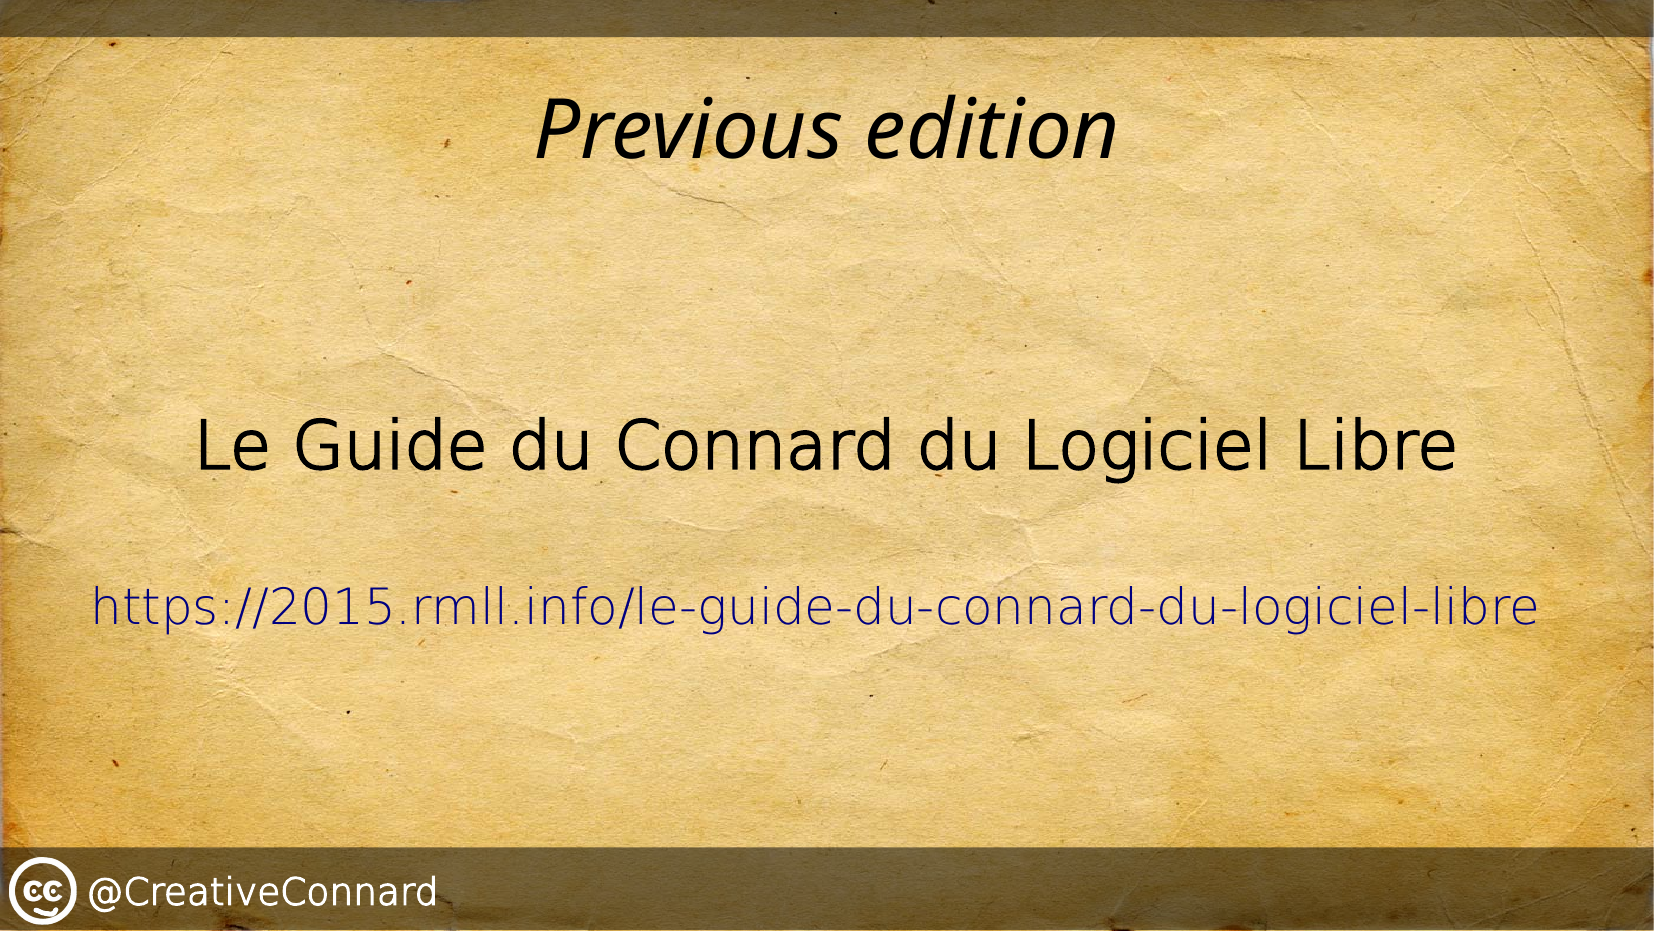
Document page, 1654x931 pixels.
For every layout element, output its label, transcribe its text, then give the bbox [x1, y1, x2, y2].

subtitle Le Guide du Connard du Logiciel Libre https://2015.rmll.info/le-guide-du-connard-du-logiciel-libre [82, 224, 1571, 822]
title Previous edition [82, 48, 1571, 205]
picture [0, 0, 1654, 931]
